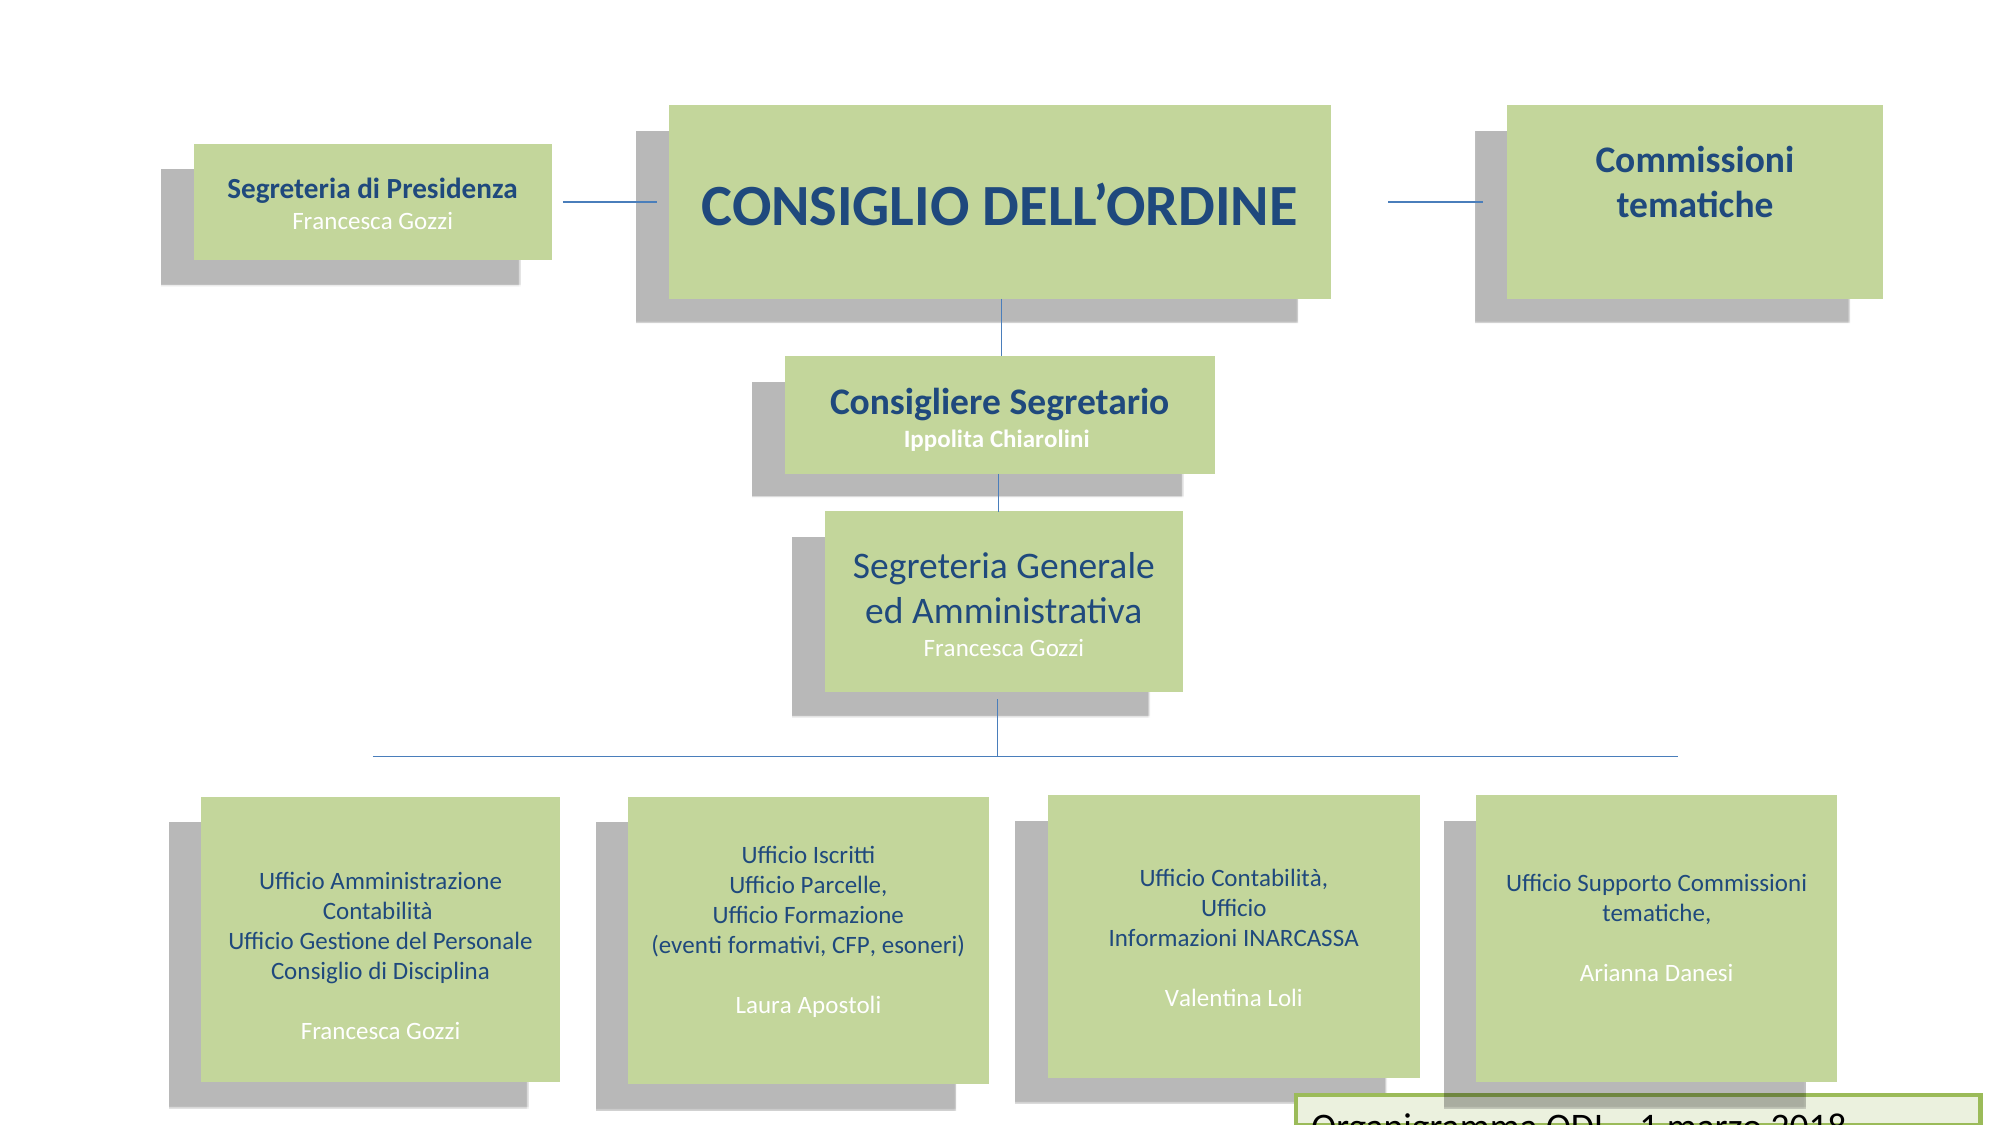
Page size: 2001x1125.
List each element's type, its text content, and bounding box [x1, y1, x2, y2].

text_box Consigliere Segretario Ippolita Chiarolini [785, 356, 1215, 474]
text_box Commissioni tematiche [1507, 105, 1883, 299]
text_box Ufficio Iscritti Ufficio Parcelle, Ufficio Formazione (eventi formativi, CFP, esoneri) Laura Apostoli [628, 797, 989, 1084]
text_box Ufficio Amministrazione Contabilità Ufficio Gestione del Personale Consiglio di Disciplina Francesca Gozzi [201, 797, 560, 1082]
text_box Ufficio Contabilità, Ufficio Informazioni INARCASSA Valentina Loli [1048, 795, 1420, 1078]
text_box Segreteria di Presidenza Francesca Gozzi [194, 144, 552, 260]
text_box Segreteria Generale ed Amministrativa Francesca Gozzi [825, 511, 1183, 692]
text_box Organigramma ODI – 1 marzo 2018 [1296, 1095, 1980, 1125]
text_box Ufficio Supporto Commissioni tematiche, Arianna Danesi [1476, 795, 1837, 1082]
text_box Consiglio dell’Ordine [669, 105, 1331, 299]
